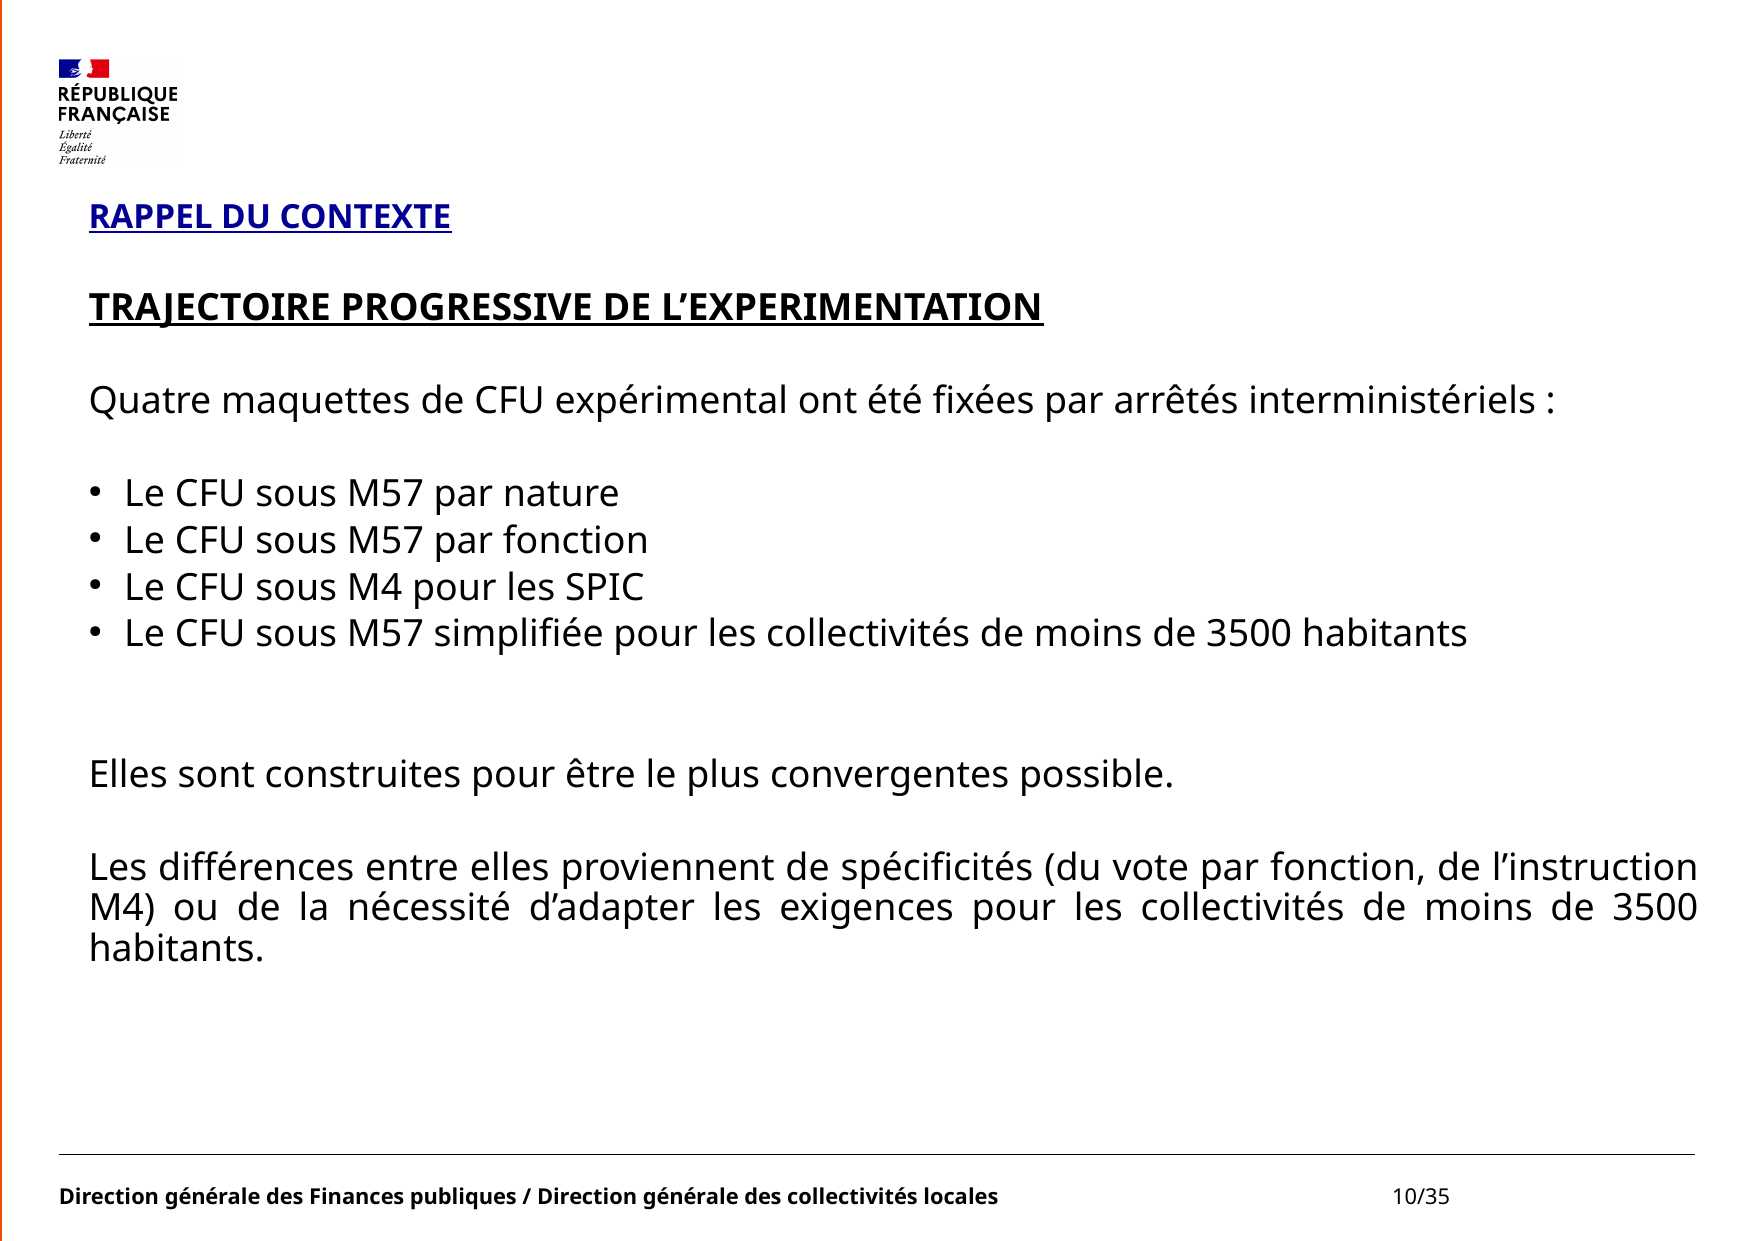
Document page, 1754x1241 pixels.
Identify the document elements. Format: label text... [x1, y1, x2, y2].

text_box RAPPEL DU CONTEXTE [73, 171, 1686, 292]
picture [59, 59, 178, 164]
text_box TRAJECTOIRE PROGRESSIVE DE L’EXPÉRIMENTATION Quatre maquettes de CFU expérimental ont été fixées par arrêtés interministériels : Le CFU sous M57 par nature Le CFU sous M57 par fonction Le CFU sous M4 pour les SPIC Le CFU sous M57 simplifiée pour les collectivités de moins de 3500 habitants Elles sont construites pour être le plus convergentes possible. Les différences entre elles proviennent de spécificités (du vote par fonction, de l’instruction M4) ou de la nécessité d’adapter les exigences pour les collectivités de moins de 3500 habitants. [73, 272, 1716, 985]
